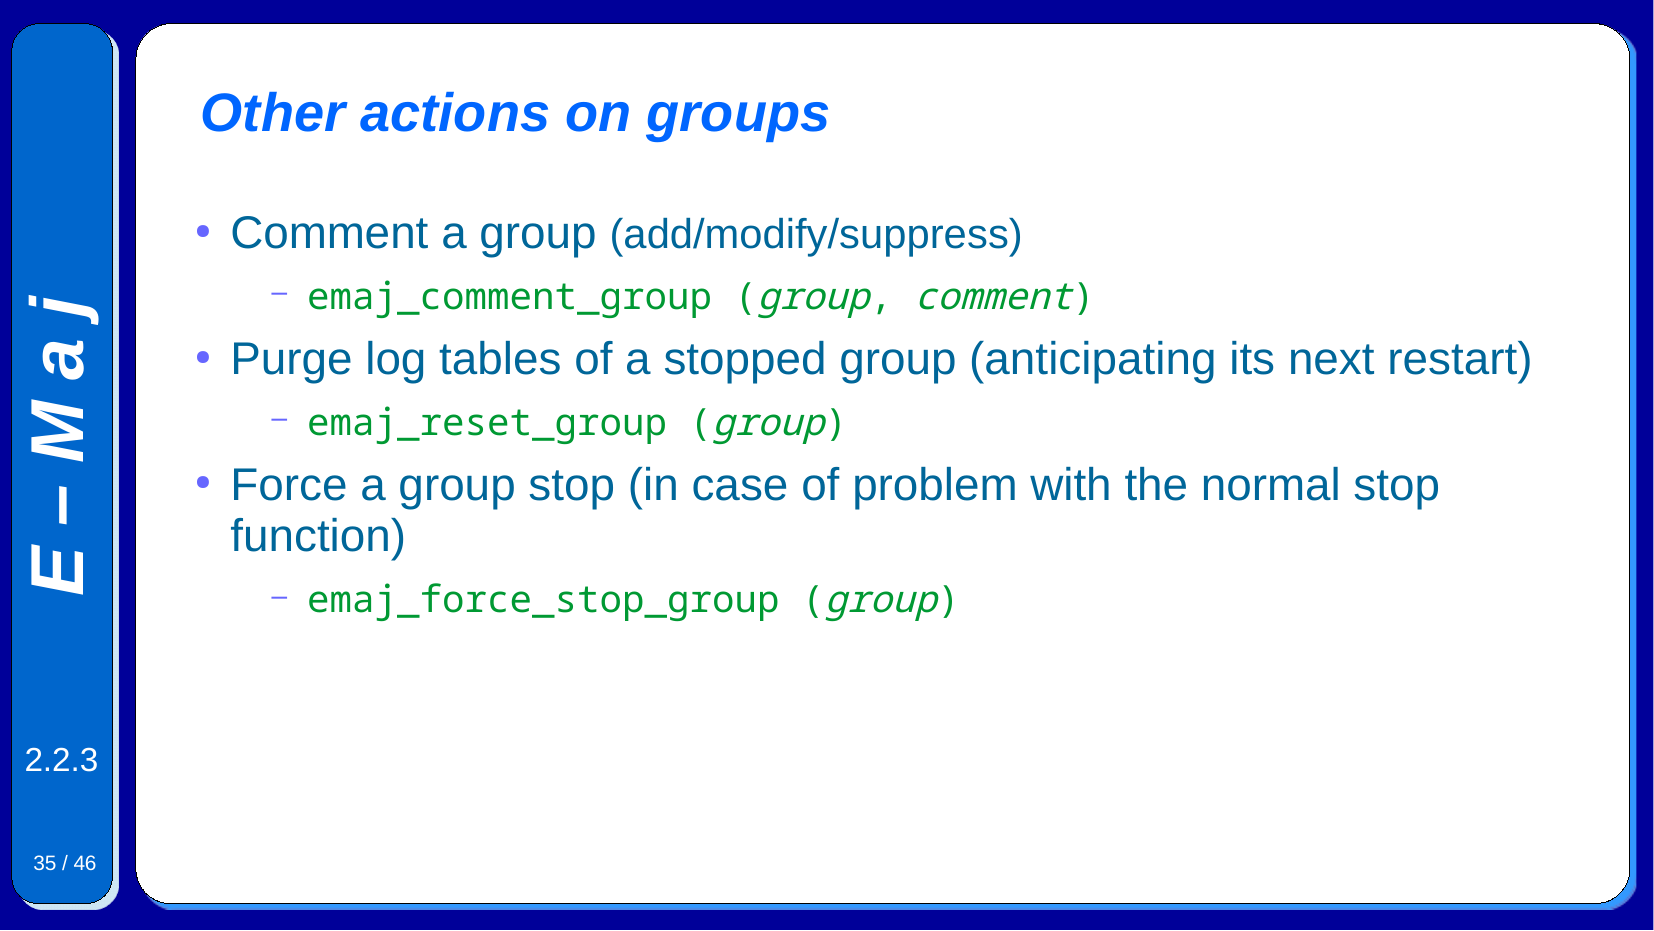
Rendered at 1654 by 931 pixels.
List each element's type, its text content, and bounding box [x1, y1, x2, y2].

list Comment a group (add/modify/suppress) emaj_comment_group (group, comment) Purge log tables of a stopped group (anticipating its next restart) emaj_reset_group (group) Force a group stop (in case of problem with the normal stop function) emaj_force_stop_group (group) [177, 206, 1587, 827]
title Other actions on groups [200, 34, 1575, 191]
